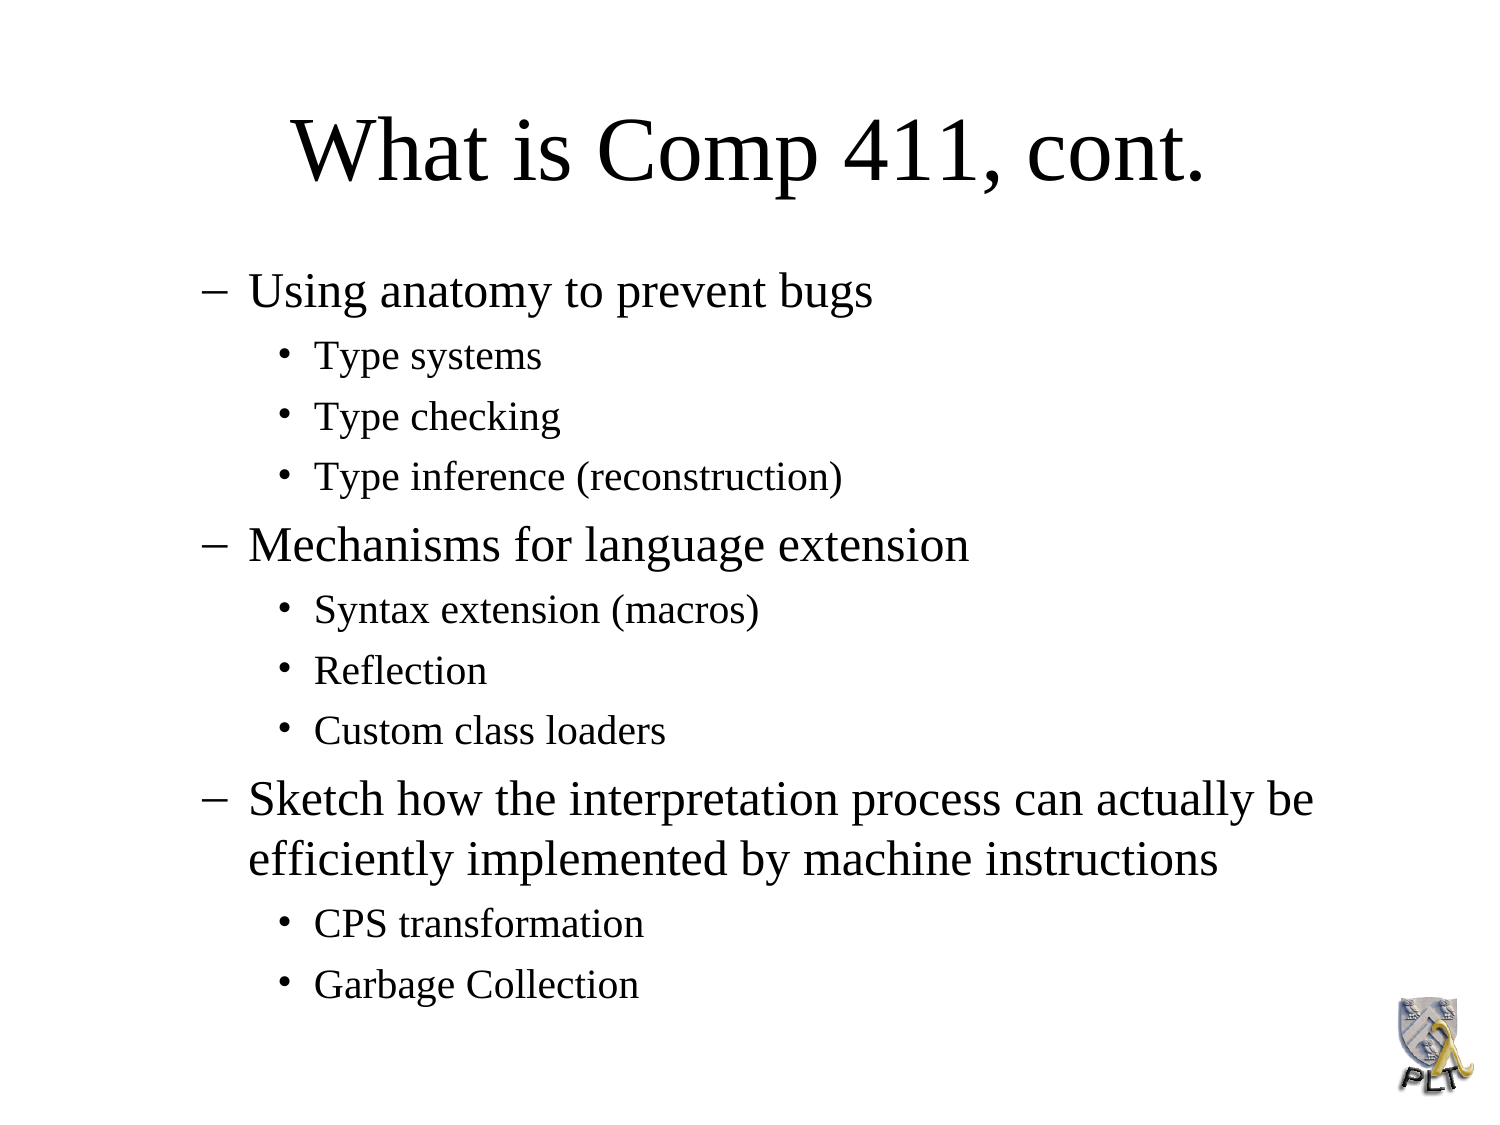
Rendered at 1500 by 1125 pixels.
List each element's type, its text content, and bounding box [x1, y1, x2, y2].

picture [1387, 987, 1480, 1100]
list Using anatomy to prevent bugs Type systems Type checking Type inference (reconstruction)‏ Mechanisms for language extension Syntax extension (macros)‏ Reflection Custom class loaders Sketch how the interpretation process can actually be efficiently implemented by machine instructions CPS transformation Garbage Collection [112, 249, 1388, 1026]
title What is Comp 411, cont. [112, 49, 1388, 238]
